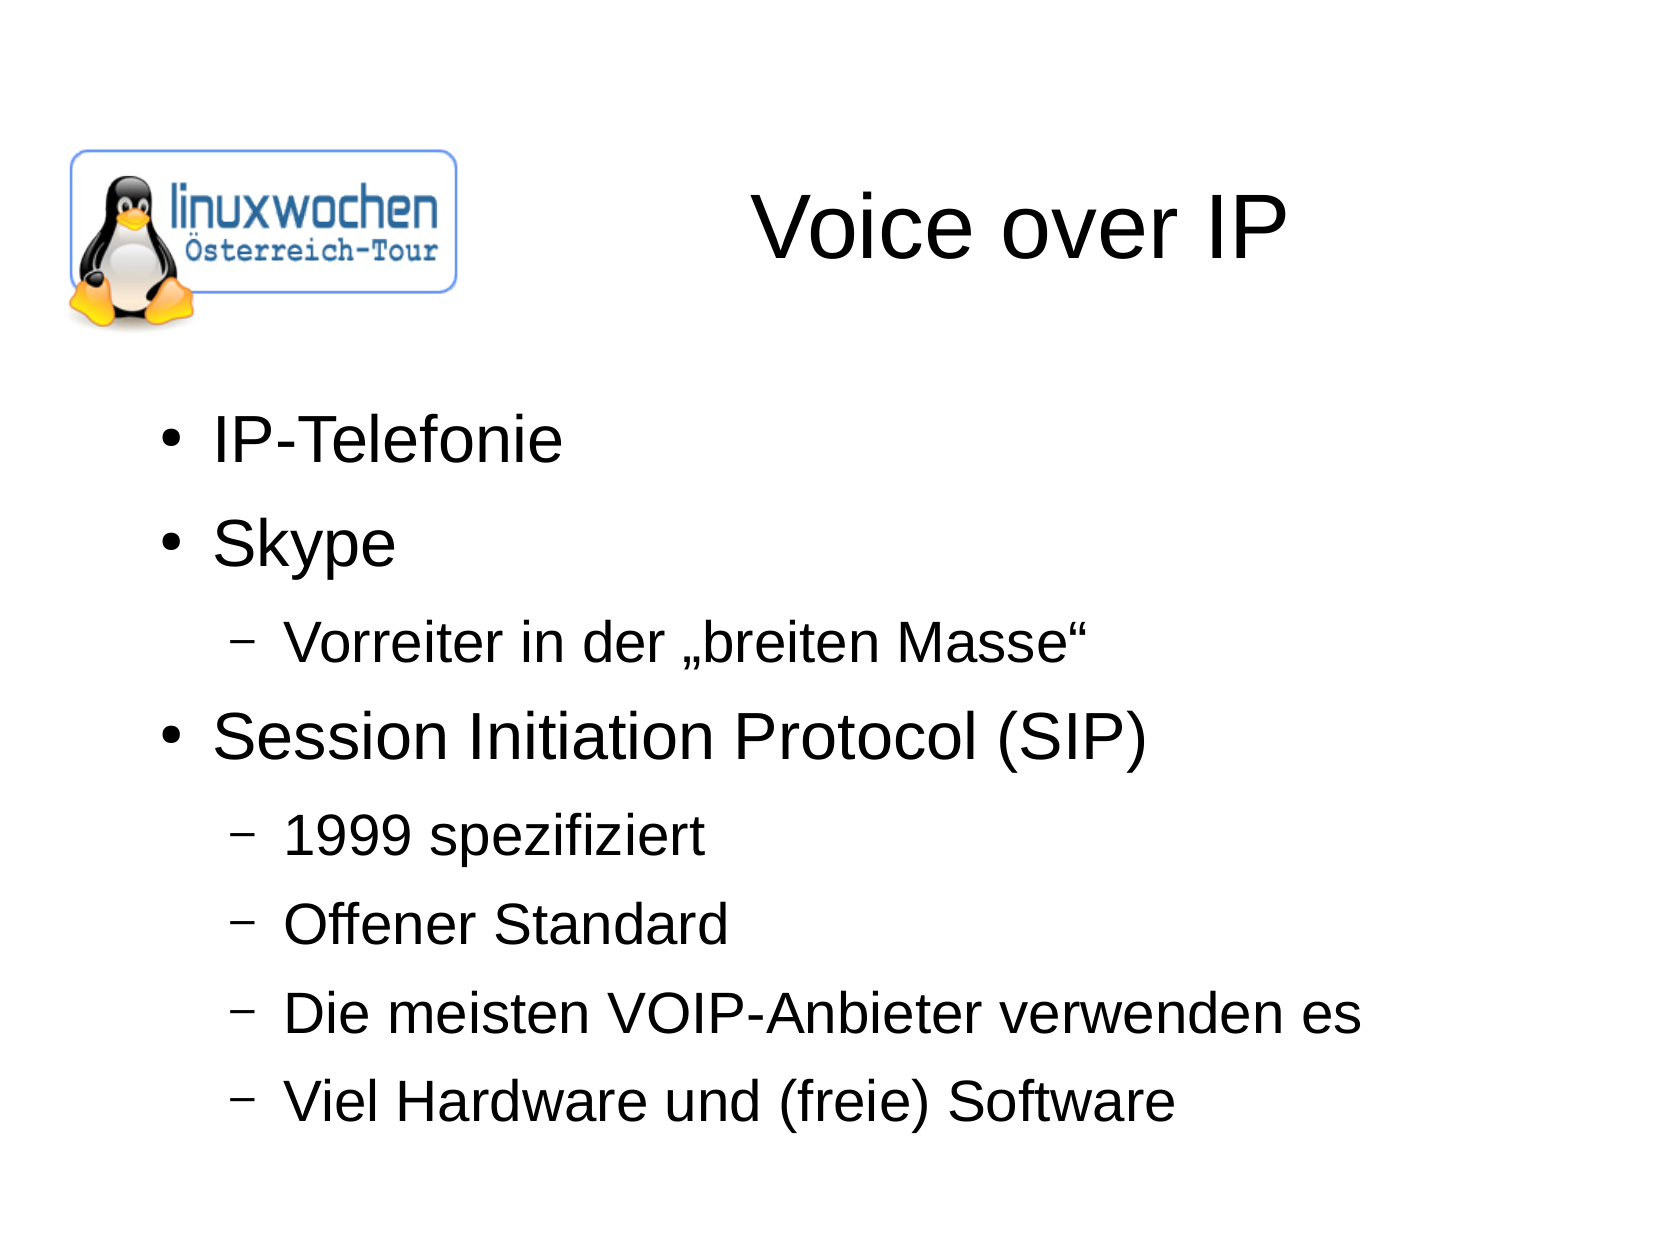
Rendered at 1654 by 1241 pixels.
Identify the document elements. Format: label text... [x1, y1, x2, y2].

list IP-Telefonie Skype Vorreiter in der „breiten Masse“ Session Initiation Protocol (SIP) 1999 spezifiziert Offener Standard Die meisten VOIP-Anbieter verwenden es Viel Hardware und (freie) Software [141, 401, 1536, 1170]
picture [37, 129, 472, 338]
title Voice over IP [471, 123, 1571, 331]
